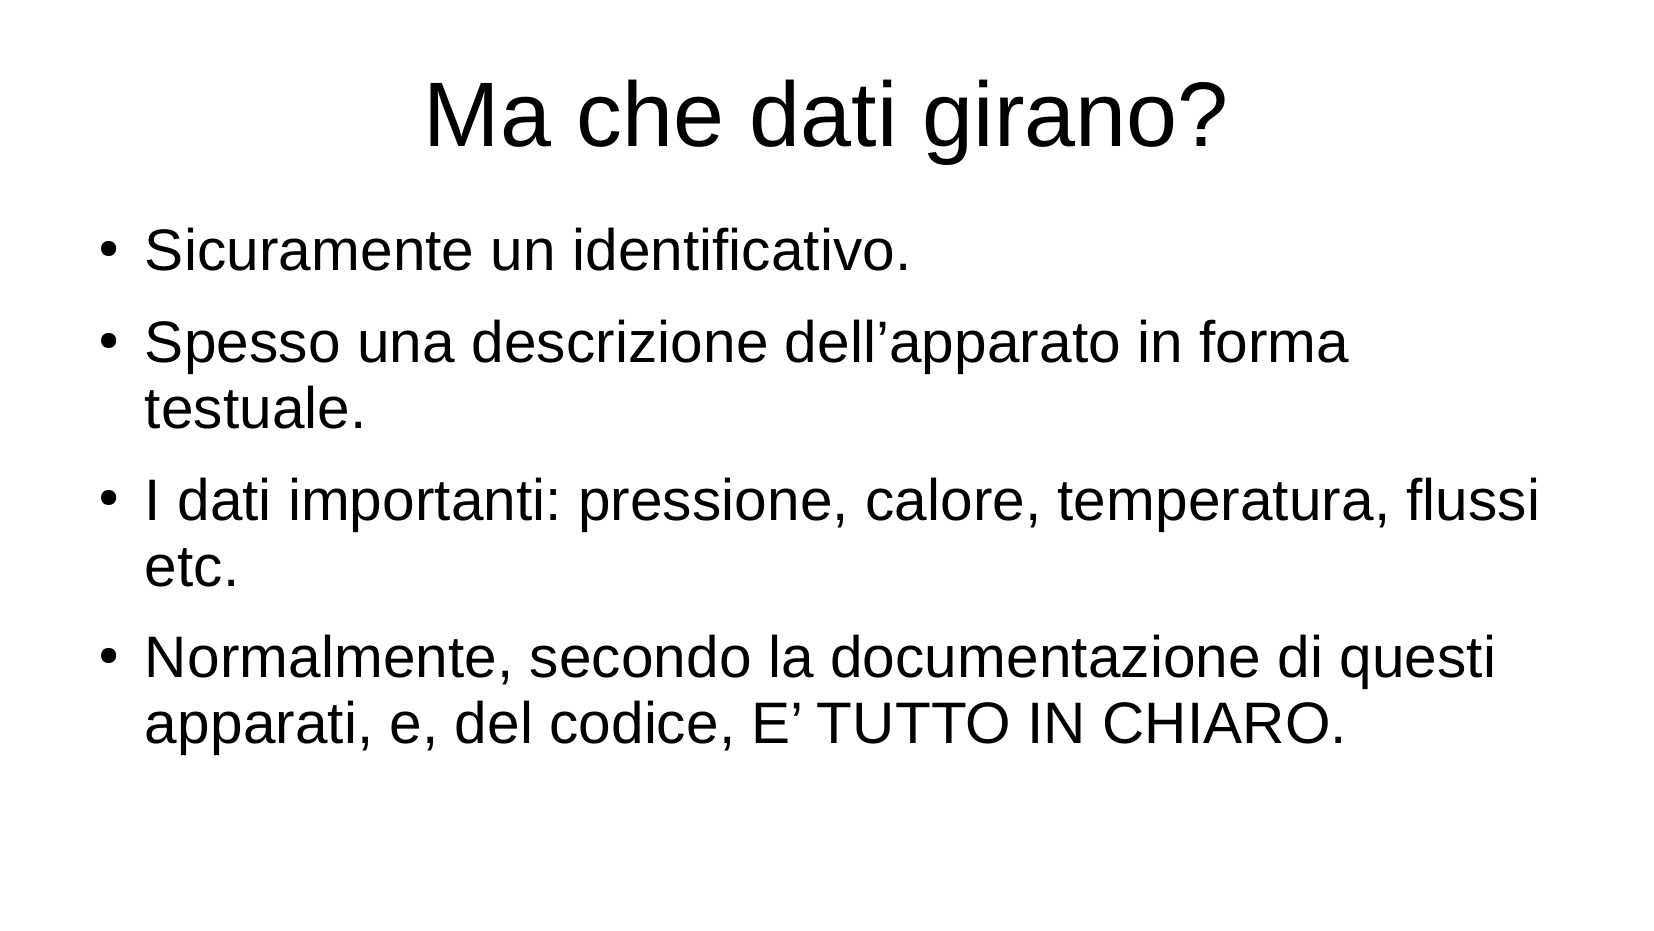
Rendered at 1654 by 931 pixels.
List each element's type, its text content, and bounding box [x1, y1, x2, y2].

list Sicuramente un identificativo. Spesso una descrizione dell’apparato in forma testuale. I dati importanti: pressione, calore, temperatura, flussi etc. Normalmente, secondo la documentazione di questi apparati, e, del codice, E’ TUTTO IN CHIARO. [82, 217, 1571, 758]
title Ma che dati girano? [82, 37, 1571, 193]
